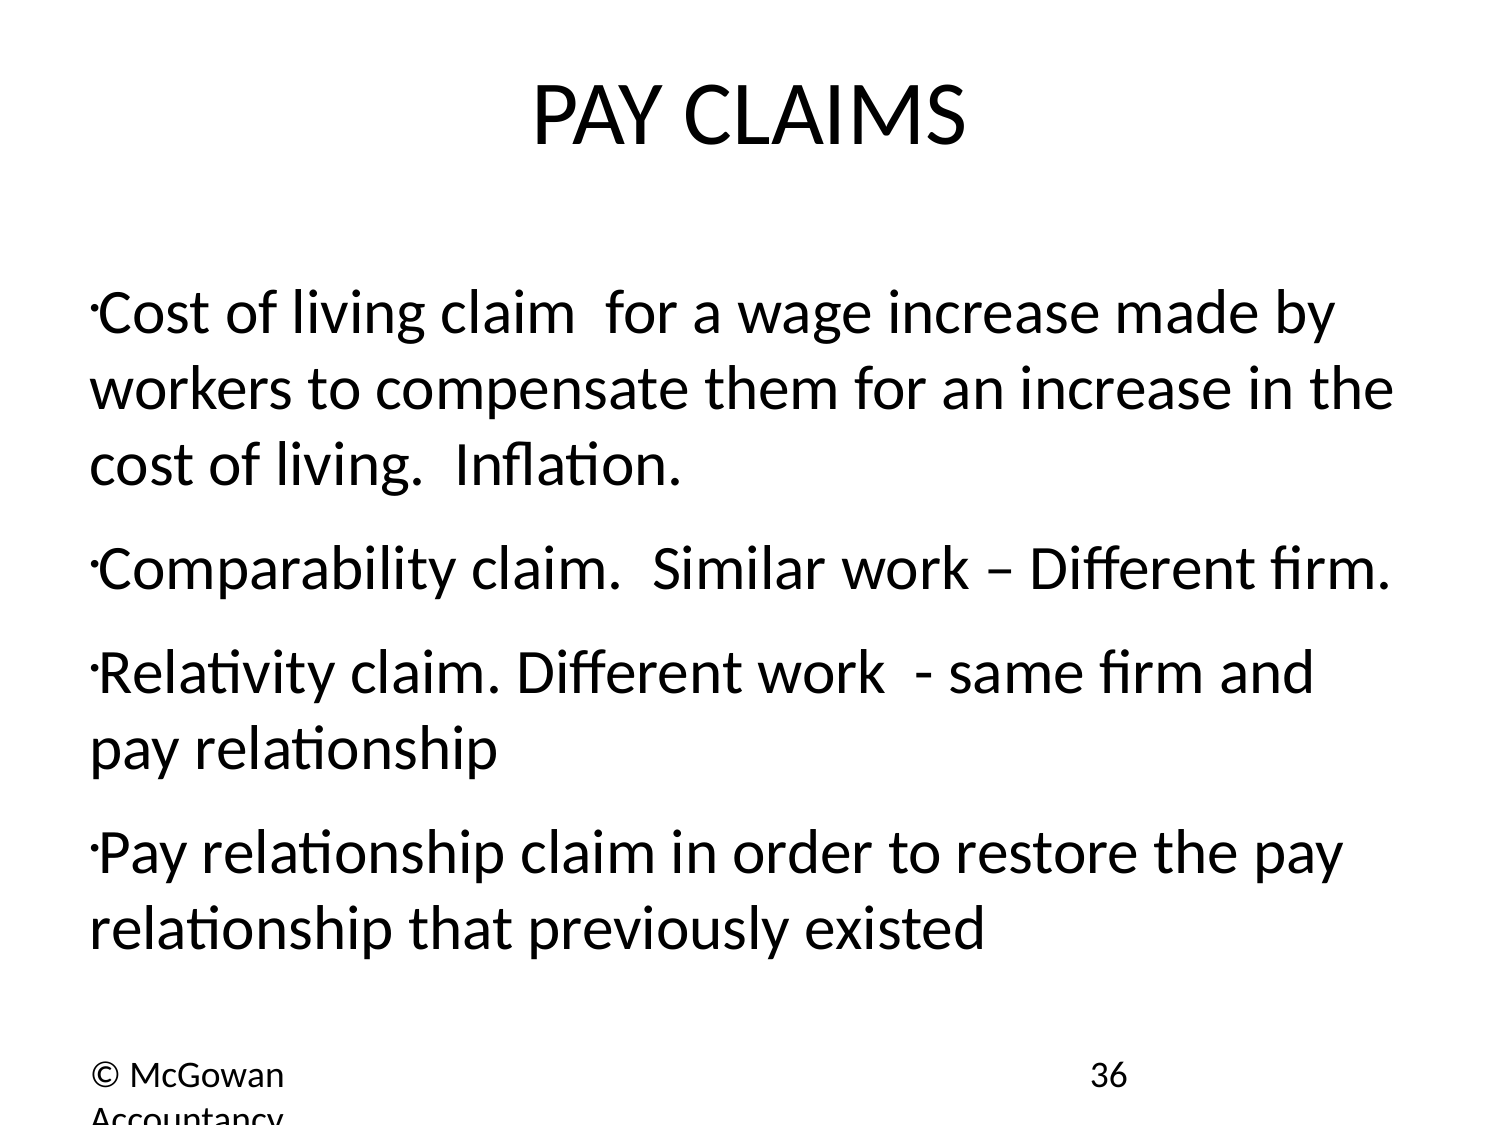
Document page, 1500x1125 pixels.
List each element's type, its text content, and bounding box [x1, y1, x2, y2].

text_box [1074, 1042, 1425, 1103]
title PAY CLAIMS [75, 45, 1425, 233]
list Cost of living claim for a wage increase made by workers to compensate them for an increase in the cost of living. Inflation. Comparability claim. Similar work – Different firm. Relativity claim. Different work - same firm and pay relationship Pay relationship claim in order to restore the pay relationship that previously existed [75, 262, 1425, 1005]
text_box © McGowan Accountancy Services [75, 1042, 425, 1103]
